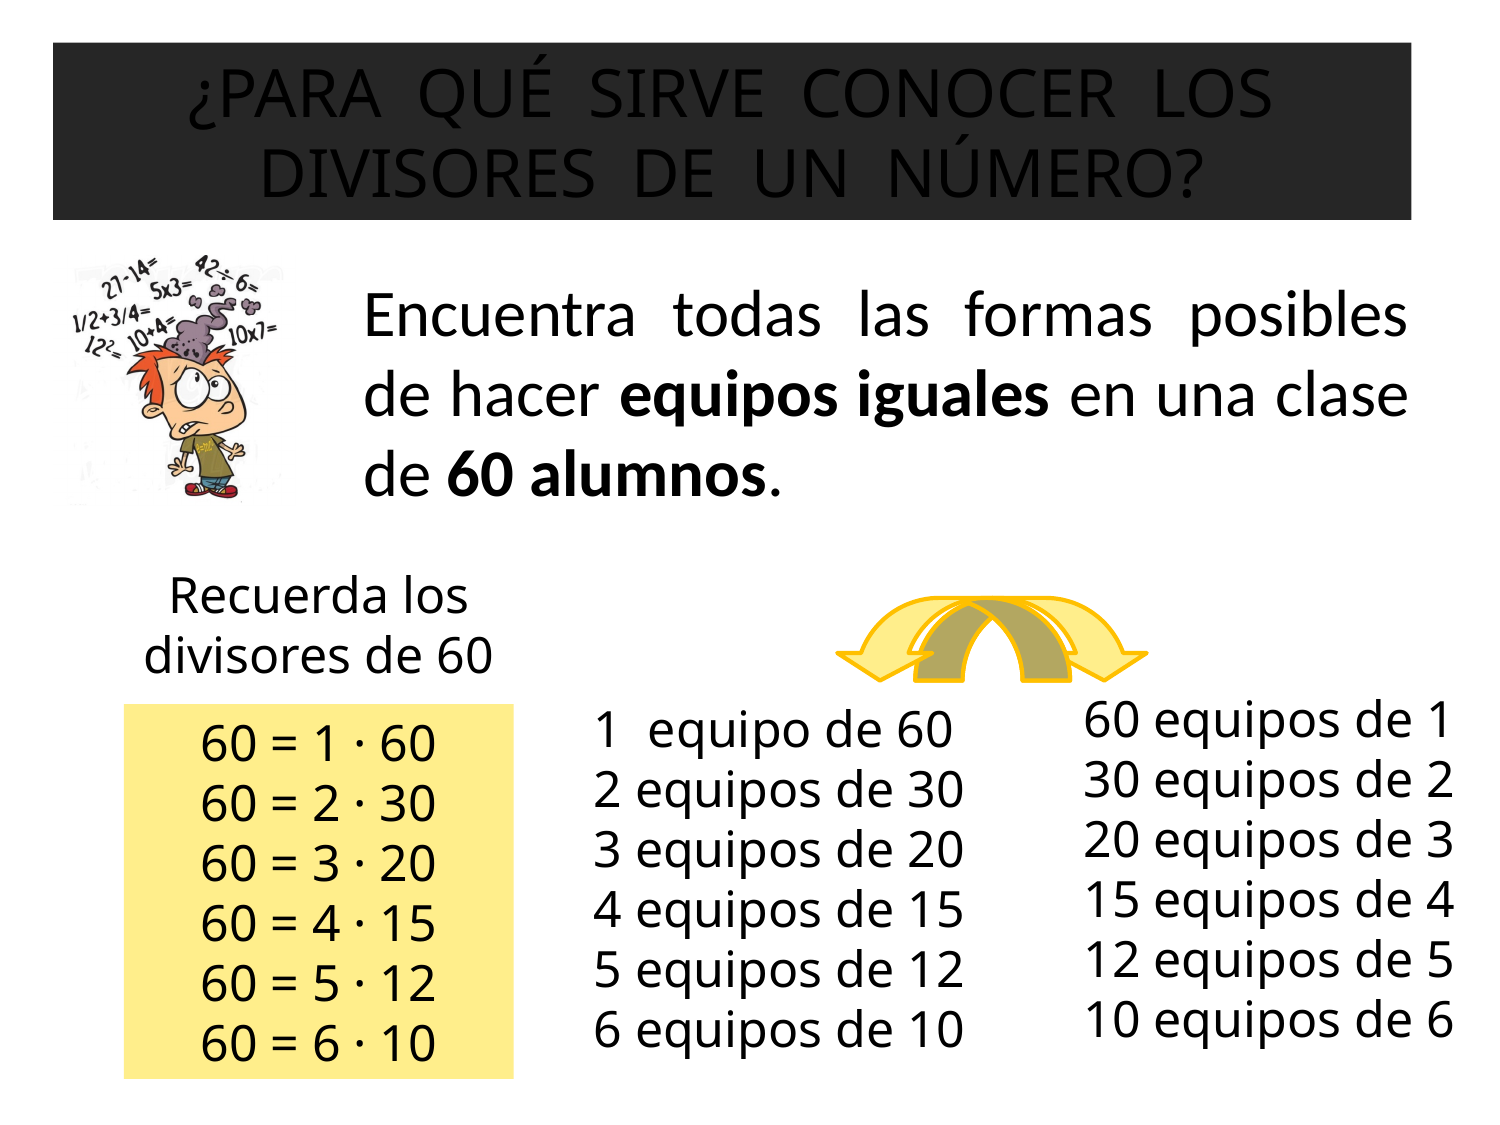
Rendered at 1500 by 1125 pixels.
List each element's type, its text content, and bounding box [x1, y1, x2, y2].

text_box 60 = 1 · 60 60 = 2 · 30 60 = 3 · 20 60 = 4 · 15 60 = 5 · 12 60 = 6 · 10 [123, 704, 514, 1079]
text_box 1 equipo de 60 2 equipos de 30 3 equipos de 20 4 equipos de 15 5 equipos de 12 6 equipos de 10 [578, 689, 981, 1065]
text_box Encuentra todas las formas posibles de hacer equipos iguales en una clase de 60 alumnos. [348, 262, 1425, 506]
text_box [837, 597, 1147, 681]
title [75, 45, 1425, 233]
picture [53, 255, 296, 506]
text_box Recuerda los divisores de 60 [123, 556, 514, 691]
text_box ¿PARA QUÉ SIRVE CONOCER LOS DIVISORES DE UN NÚMERO? [53, 42, 1412, 220]
text_box 60 equipos de 1 30 equipos de 2 20 equipos de 3 15 equipos de 4 12 equipos de 5 10 equipos de 6 [1068, 680, 1471, 1056]
